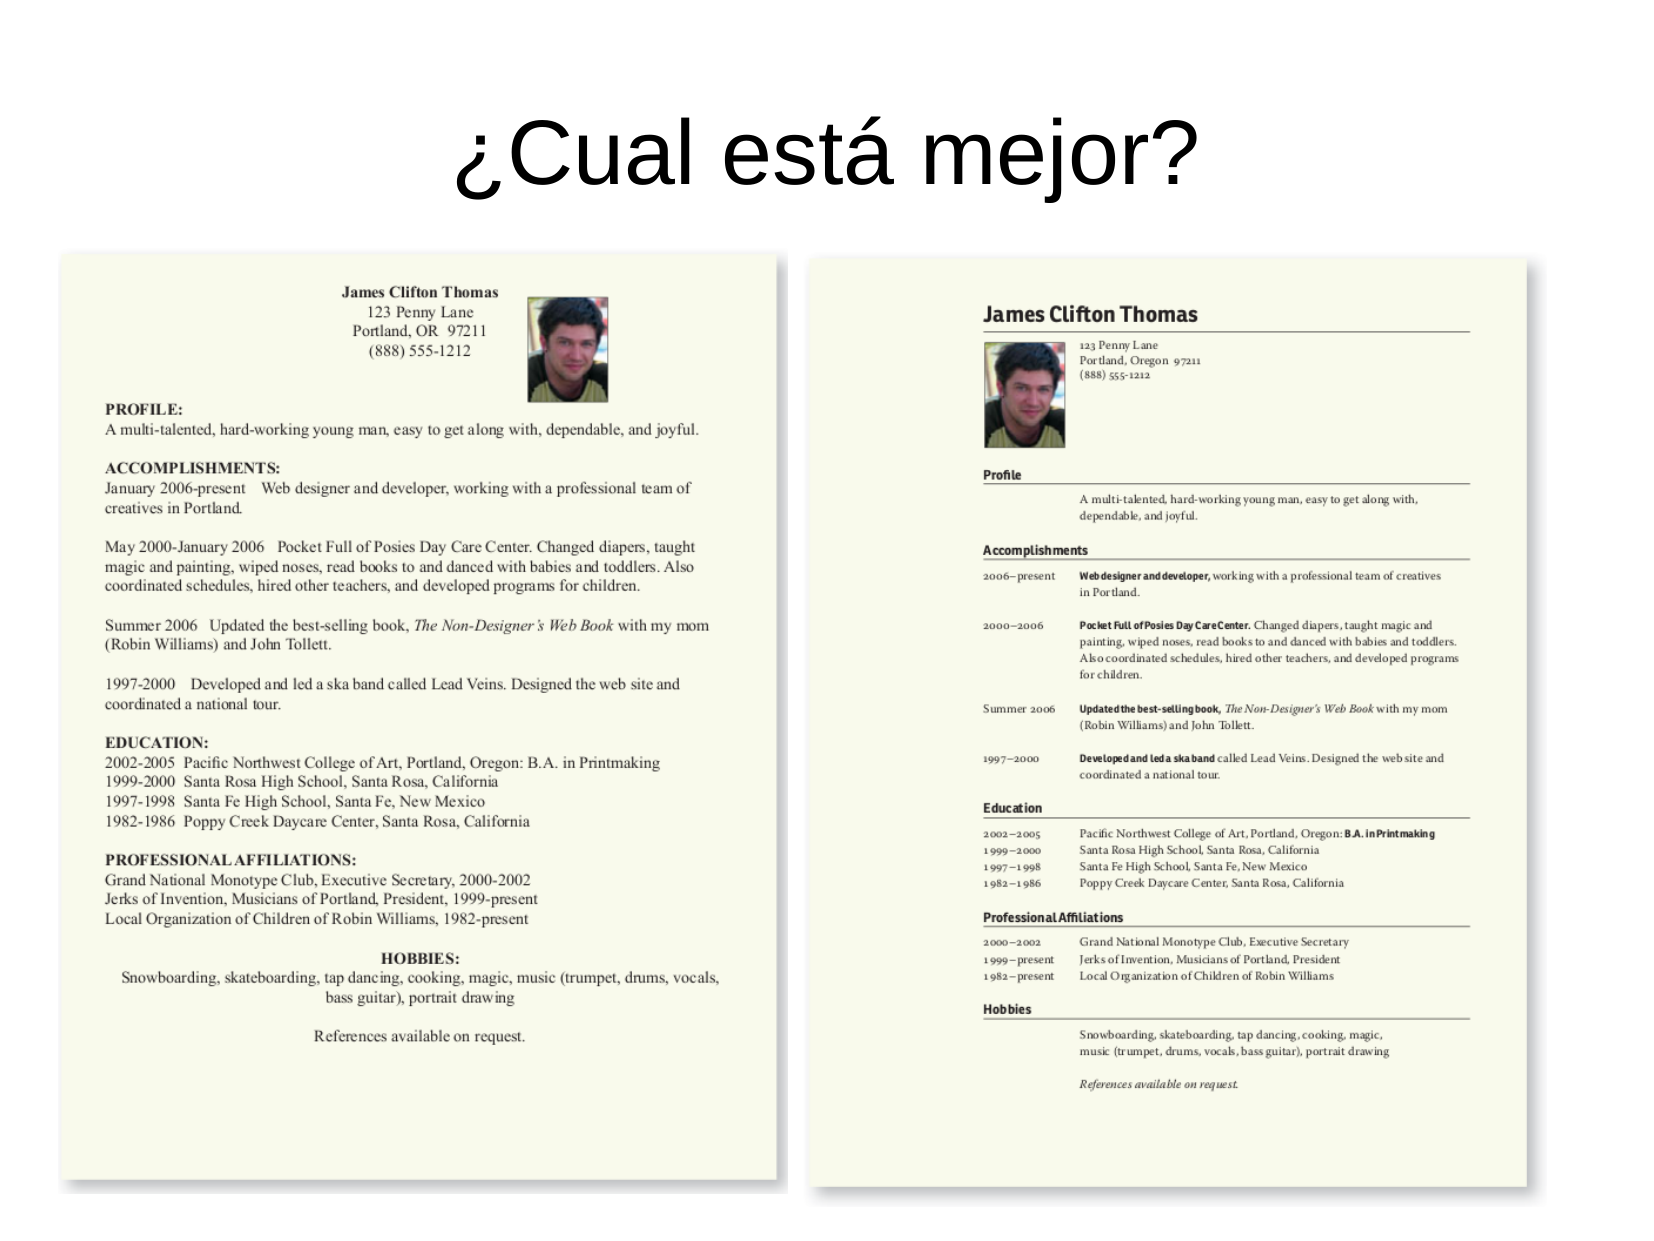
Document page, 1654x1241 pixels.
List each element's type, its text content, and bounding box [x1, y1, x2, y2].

picture [803, 249, 1547, 1207]
title ¿Cual está mejor? [82, 49, 1571, 257]
picture [58, 247, 788, 1194]
